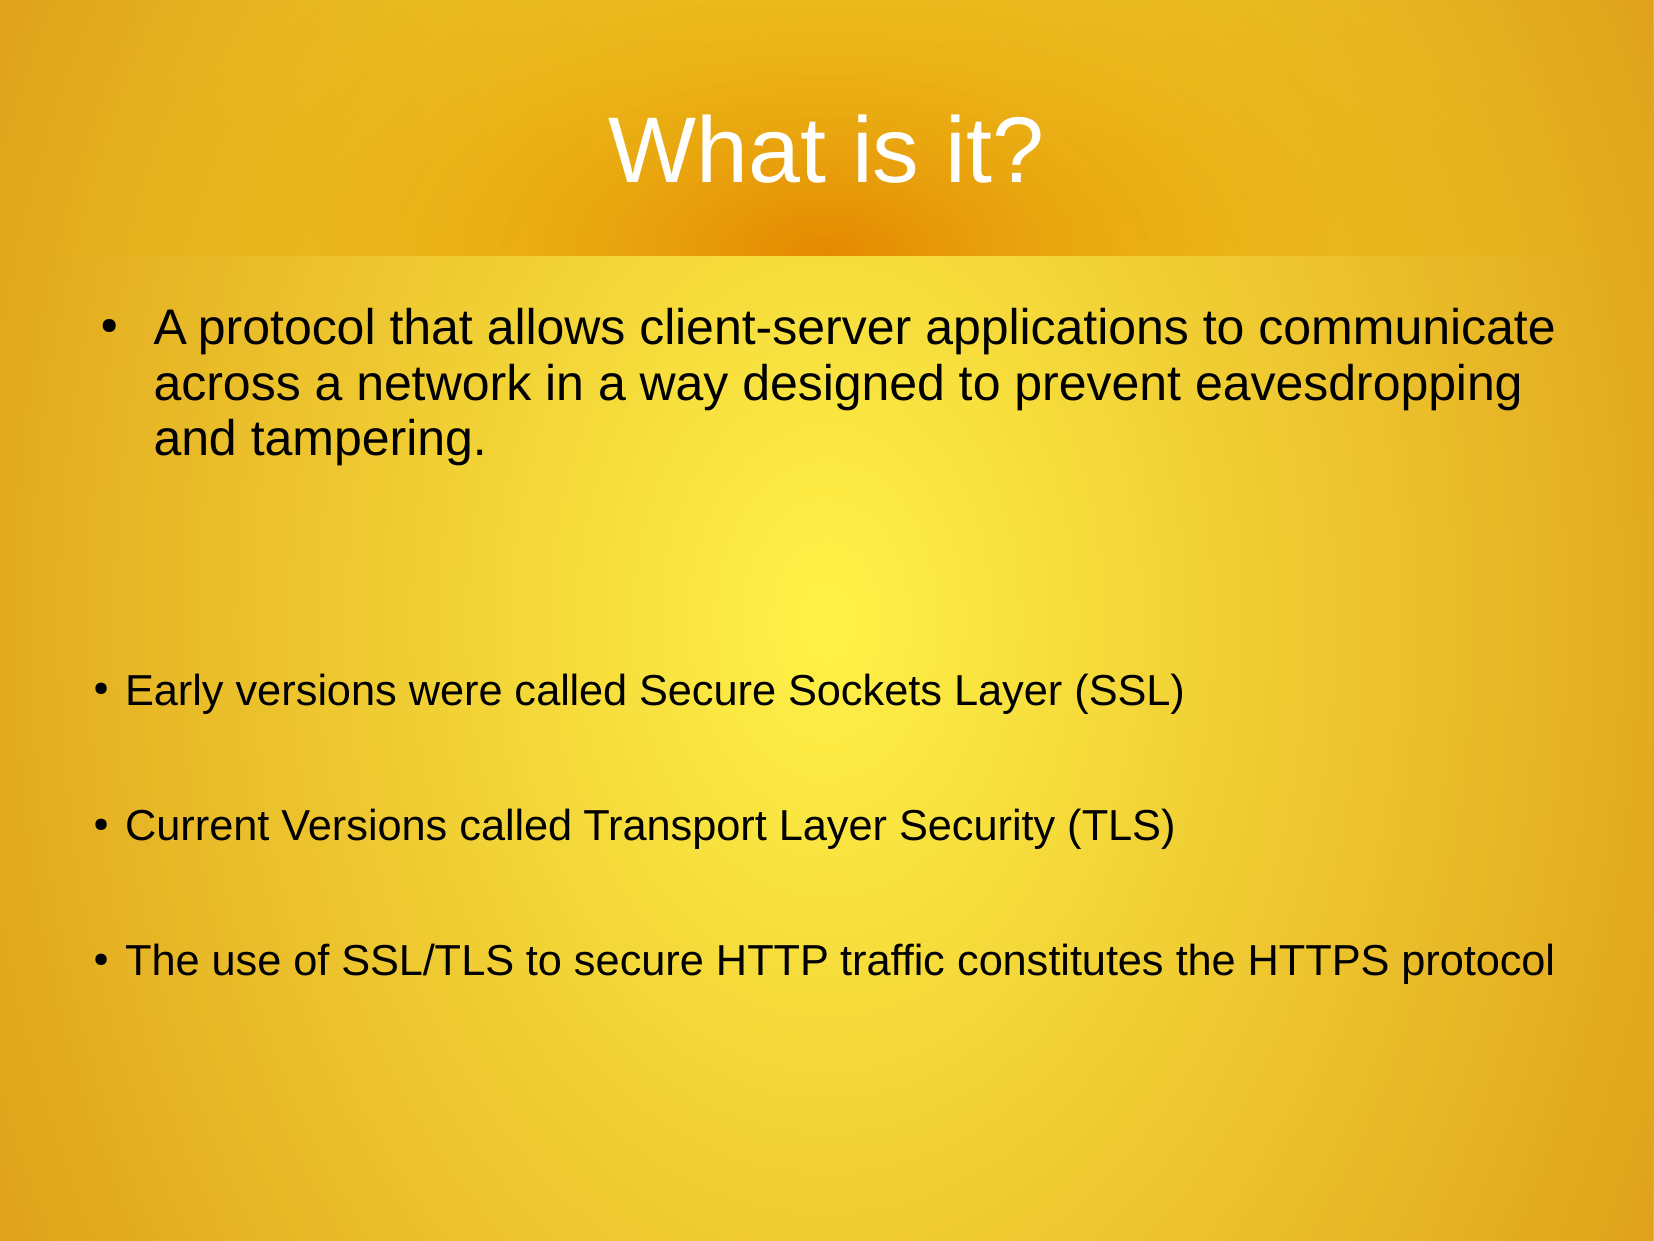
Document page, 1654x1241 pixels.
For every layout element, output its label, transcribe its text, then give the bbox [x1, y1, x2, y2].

list Early versions were called Secure Sockets Layer (SSL) Current Versions called Transport Layer Security (TLS) The use of SSL/TLS to secure HTTP traffic constitutes the HTTPS protocol [82, 665, 1571, 1009]
title What is it? [82, 47, 1571, 252]
list A protocol that allows client-server applications to communicate across a network in a way designed to prevent eavesdropping and tampering. [82, 299, 1571, 643]
